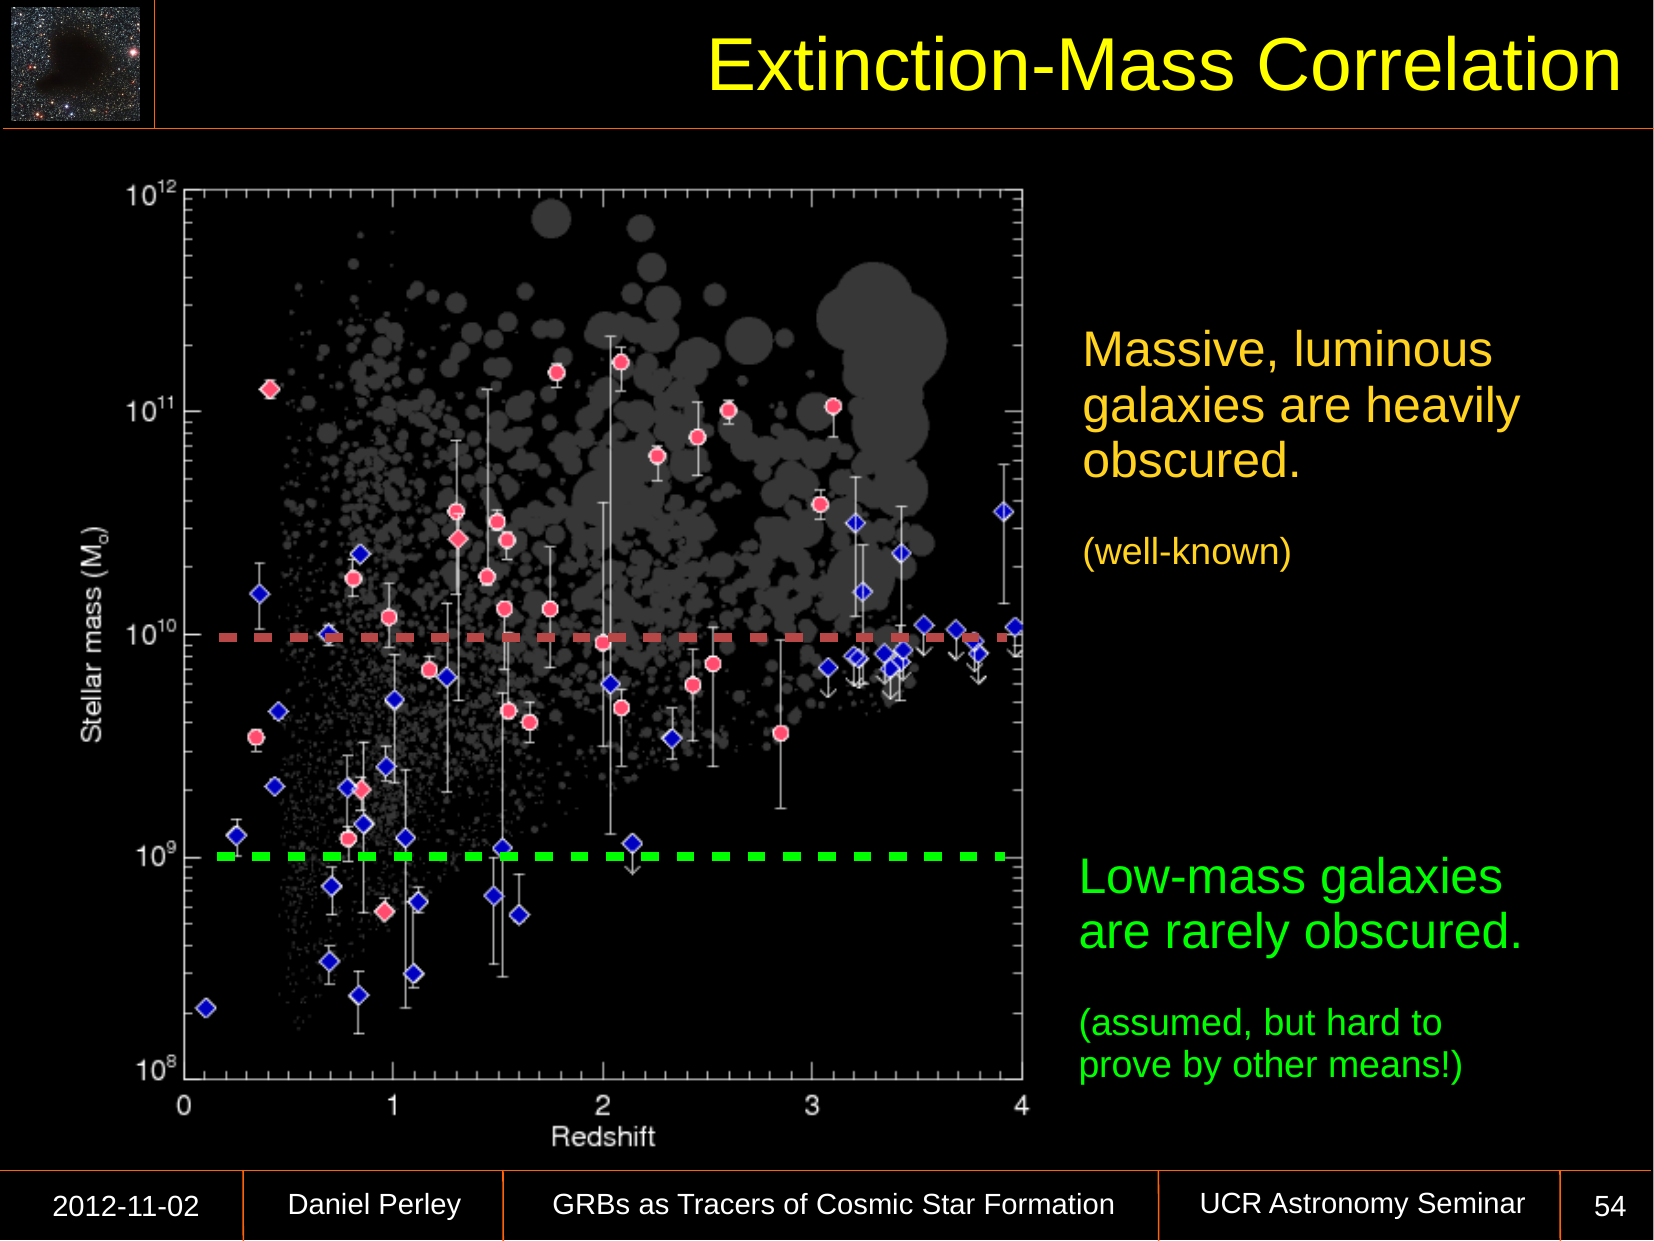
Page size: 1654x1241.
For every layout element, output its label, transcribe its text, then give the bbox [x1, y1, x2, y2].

title Extinction-Mass Correlation [187, 21, 1624, 108]
picture [11, 7, 140, 121]
text_box Low-mass galaxies are rarely obscured. (assumed, but hard to prove by other means!) [1063, 840, 1552, 1093]
picture [52, 149, 1051, 1163]
text_box Massive, luminous galaxies are heavily obscured. (well-known) [1067, 313, 1556, 580]
